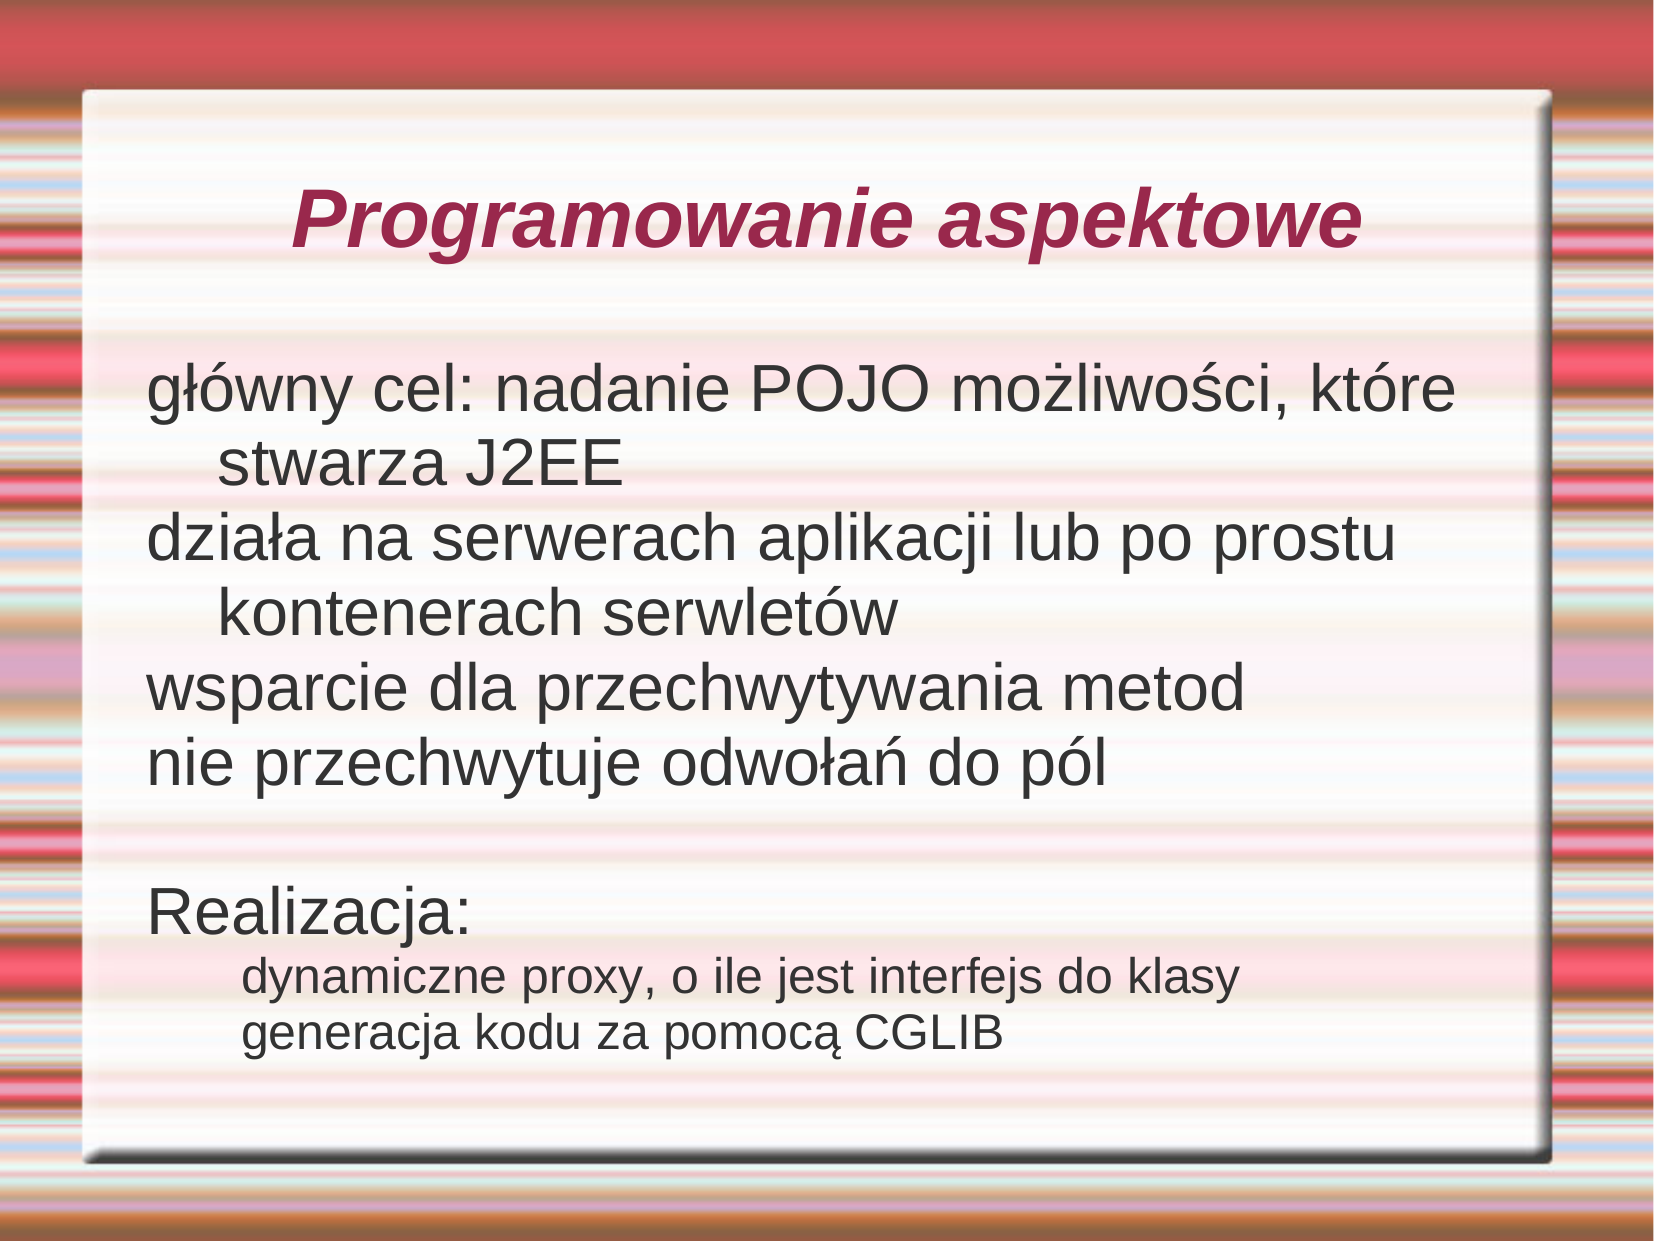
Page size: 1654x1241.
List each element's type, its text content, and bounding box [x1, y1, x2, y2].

picture [0, 0, 1654, 1241]
list główny cel: nadanie POJO możliwości, które stwarza J2EE działa na serwerach aplikacji lub po prostu kontenerach serwletów wsparcie dla przechwytywania metod nie przechwytuje odwołań do pól Realizacja: dynamiczne proxy, o ile jest interfejs do klasy generacja kodu za pomocą CGLIB [134, 350, 1516, 1133]
title Programowanie aspektowe [121, 114, 1534, 322]
